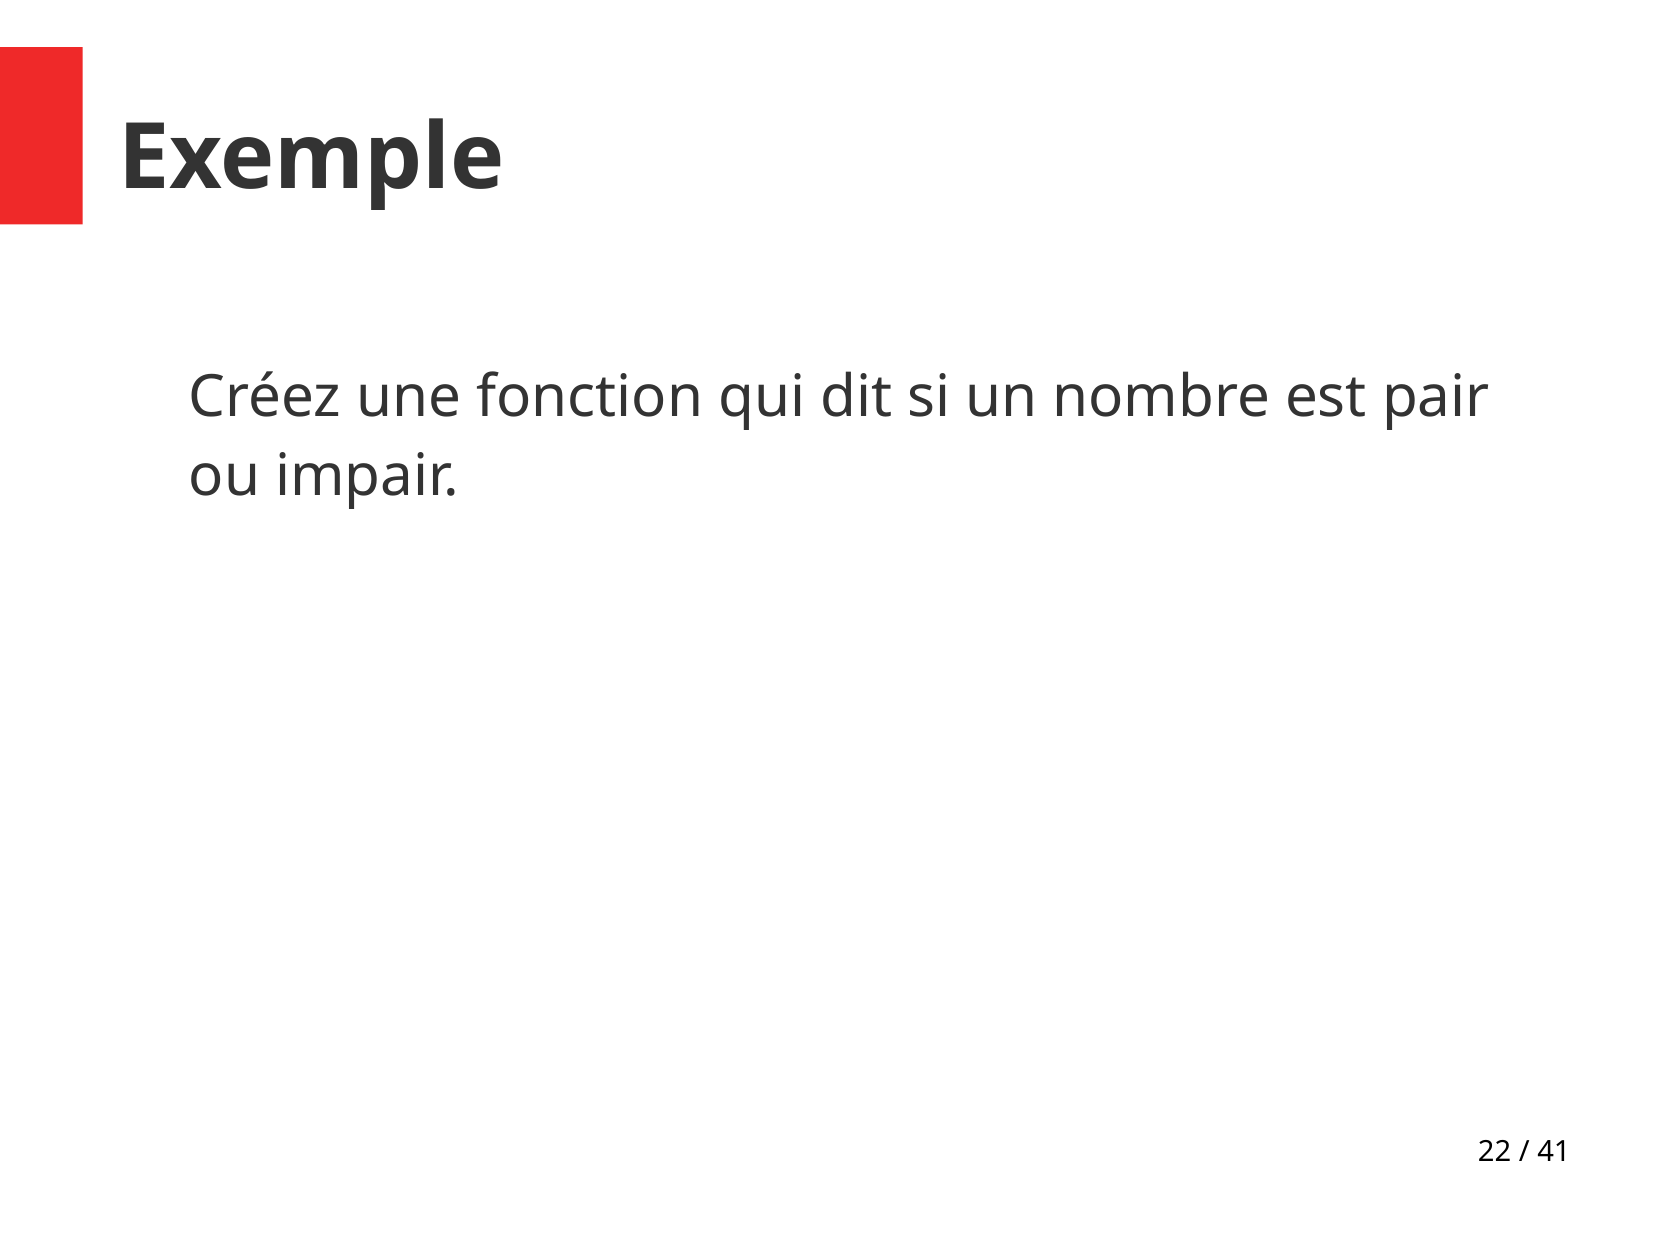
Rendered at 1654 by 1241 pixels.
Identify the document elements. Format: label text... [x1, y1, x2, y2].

title Exemple [118, 49, 1571, 257]
list Créez une fonction qui dit si un nombre est pair ou impair. [118, 354, 1536, 1074]
